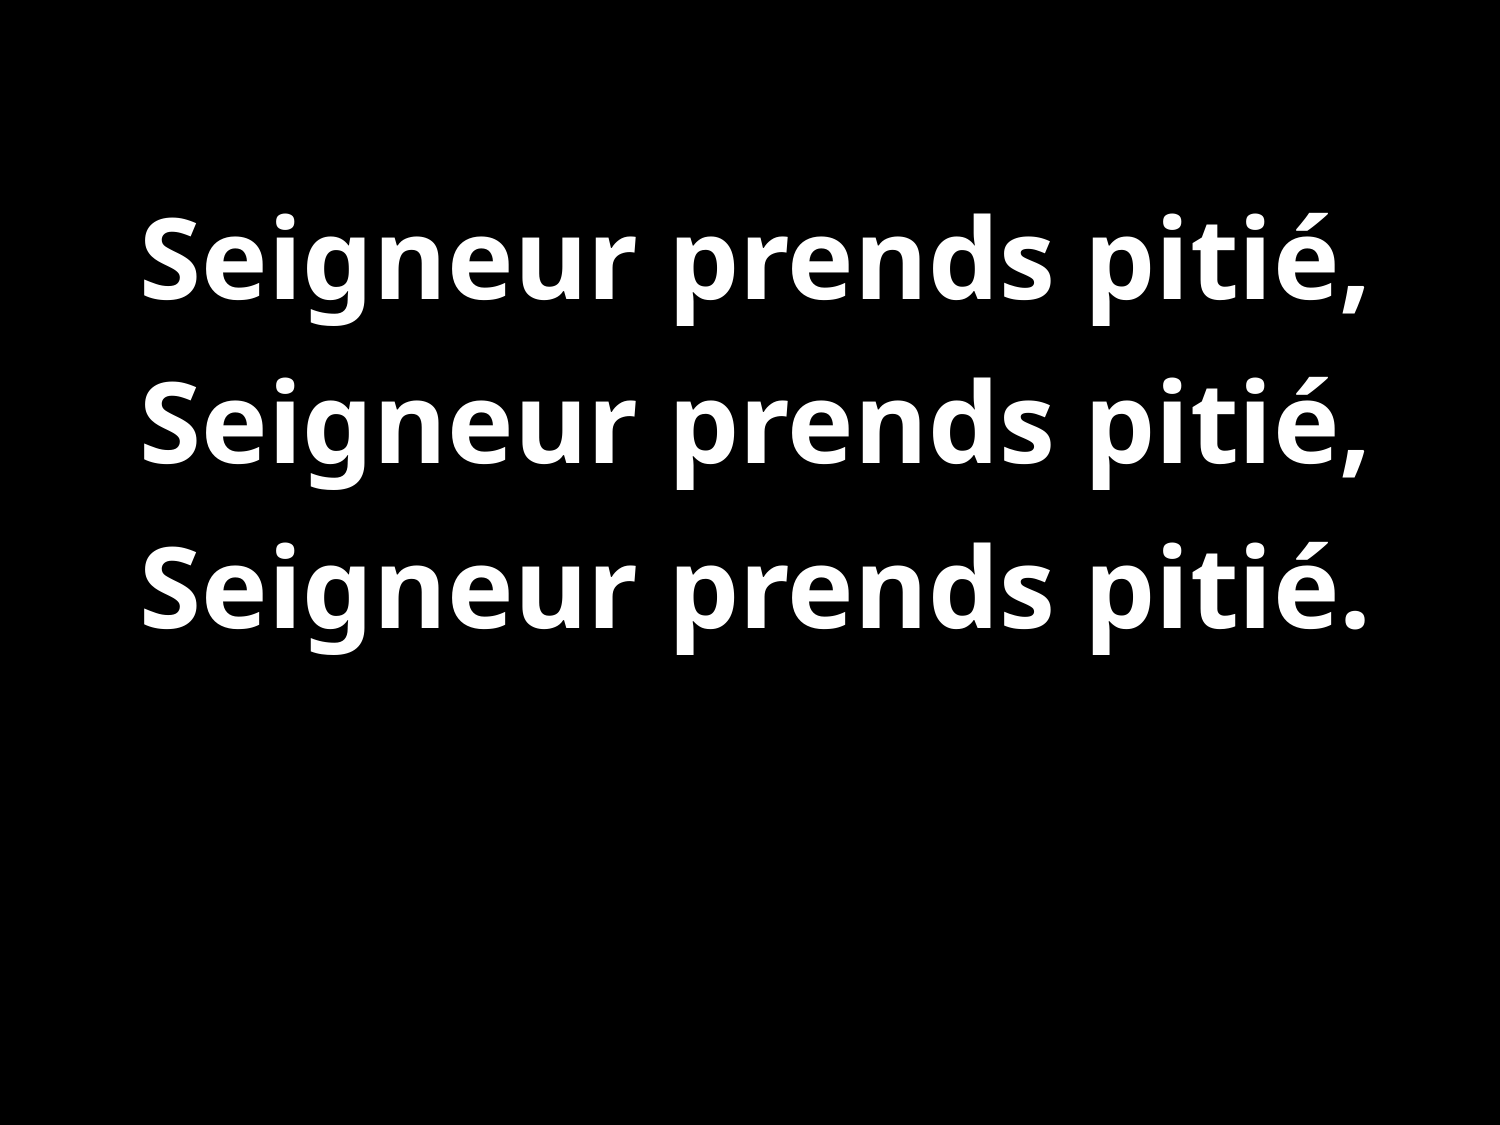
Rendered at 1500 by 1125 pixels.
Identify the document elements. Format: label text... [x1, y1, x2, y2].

subtitle Seigneur prends pitié, Seigneur prends pitié, Seigneur prends pitié. [11, 11, 1500, 1125]
